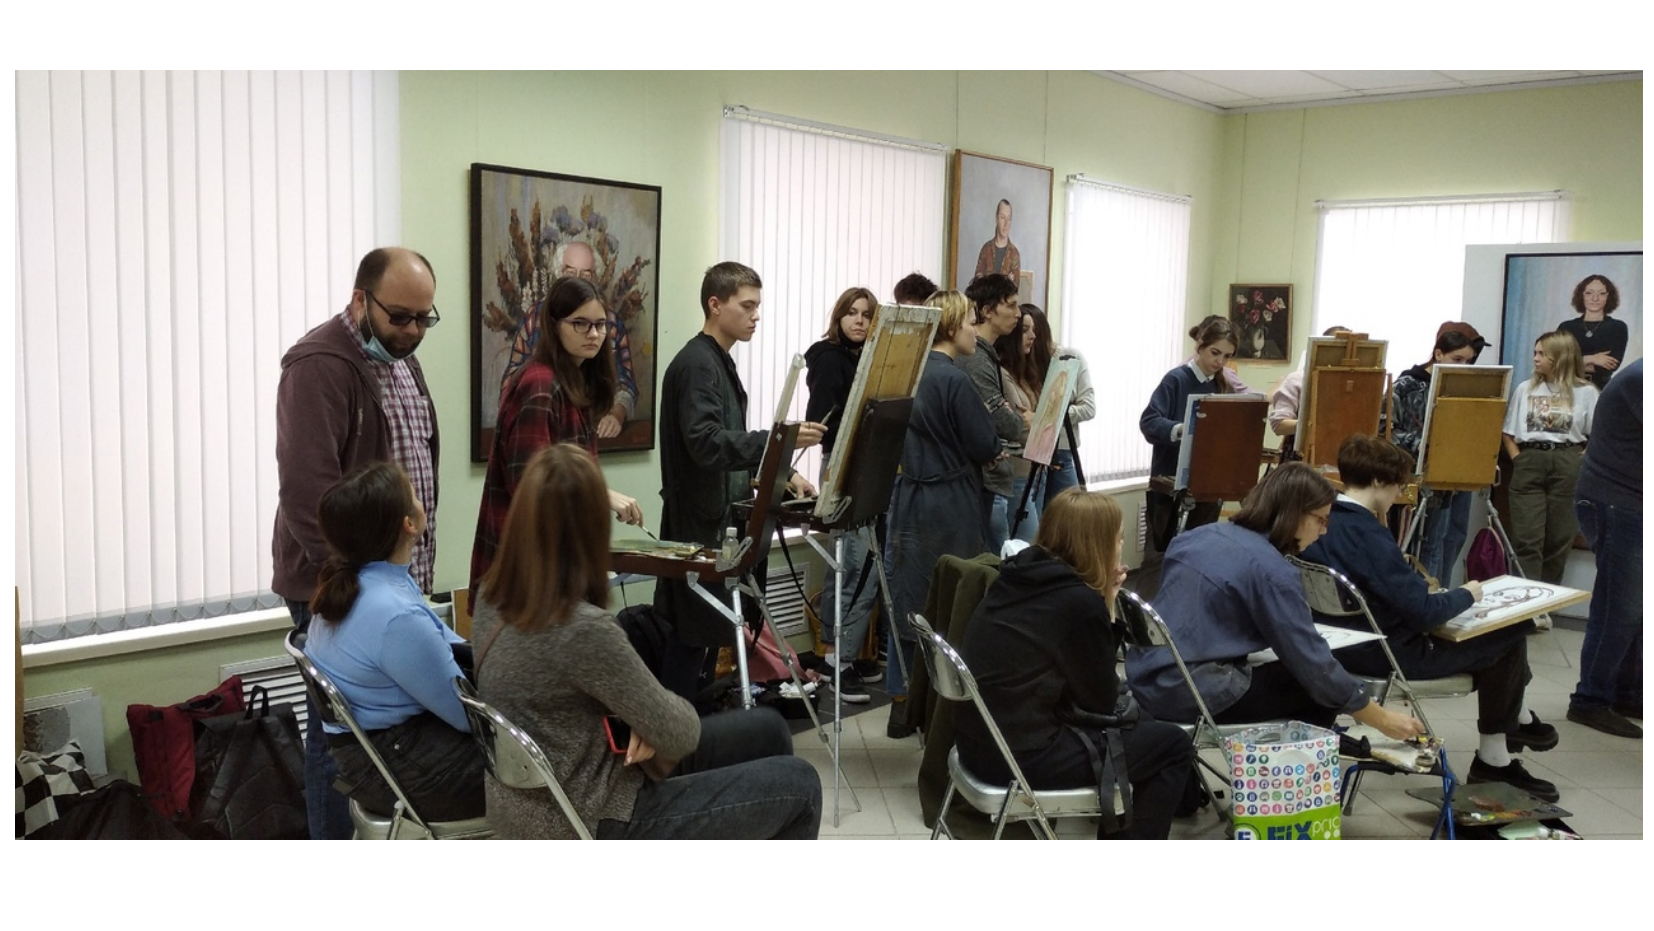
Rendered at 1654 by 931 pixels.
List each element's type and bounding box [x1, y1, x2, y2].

picture [15, 70, 1643, 841]
